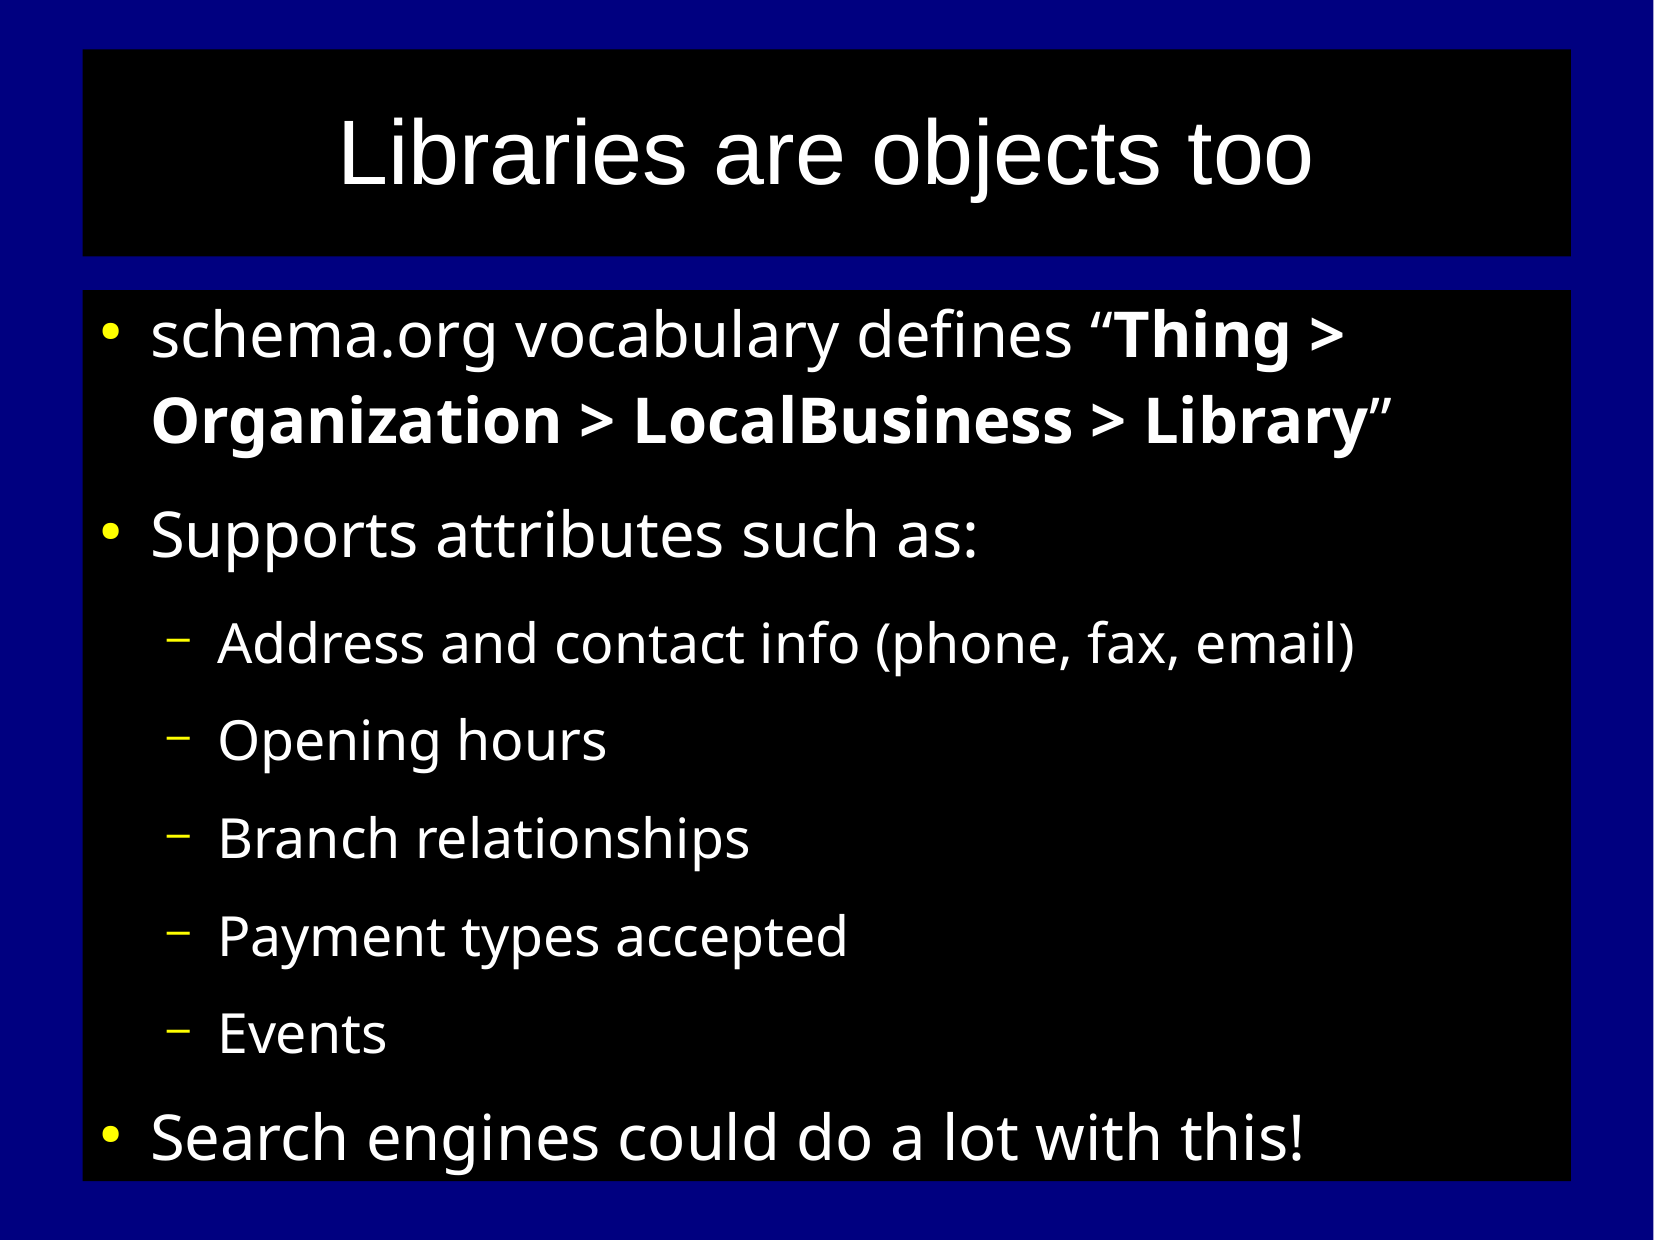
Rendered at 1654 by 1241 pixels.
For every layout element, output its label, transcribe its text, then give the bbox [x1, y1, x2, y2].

title Libraries are objects too [82, 49, 1571, 257]
list schema.org vocabulary defines “Thing > Organization > LocalBusiness > Library” Supports attributes such as: Address and contact info (phone, fax, email) Opening hours Branch relationships Payment types accepted Events Search engines could do a lot with this! [82, 290, 1571, 1182]
